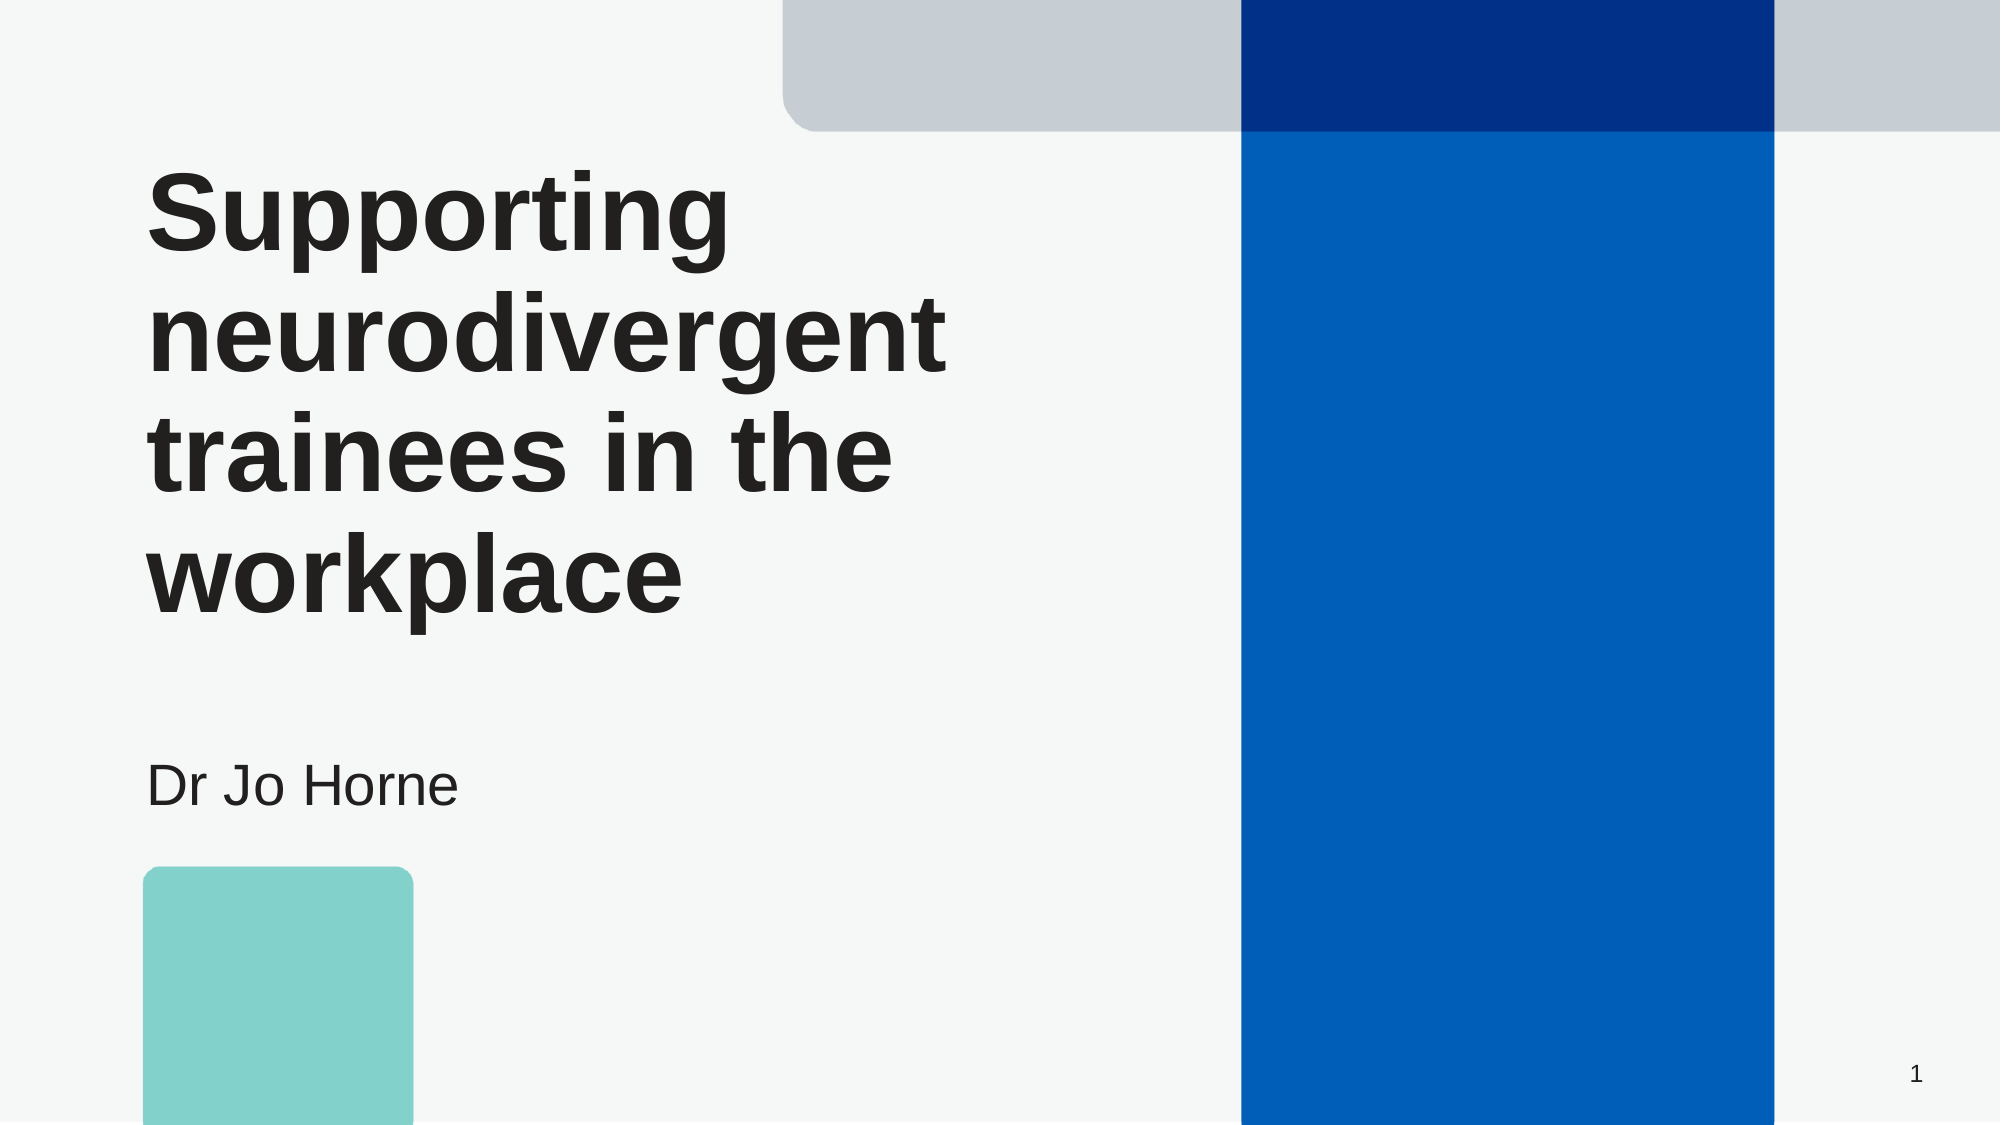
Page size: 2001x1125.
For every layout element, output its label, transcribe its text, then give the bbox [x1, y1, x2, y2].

text_box Supporting neurodivergent trainees in the workplace [144, 138, 957, 637]
text_box Dr Jo Horne [144, 745, 464, 820]
text_box [1889, 1057, 1932, 1091]
